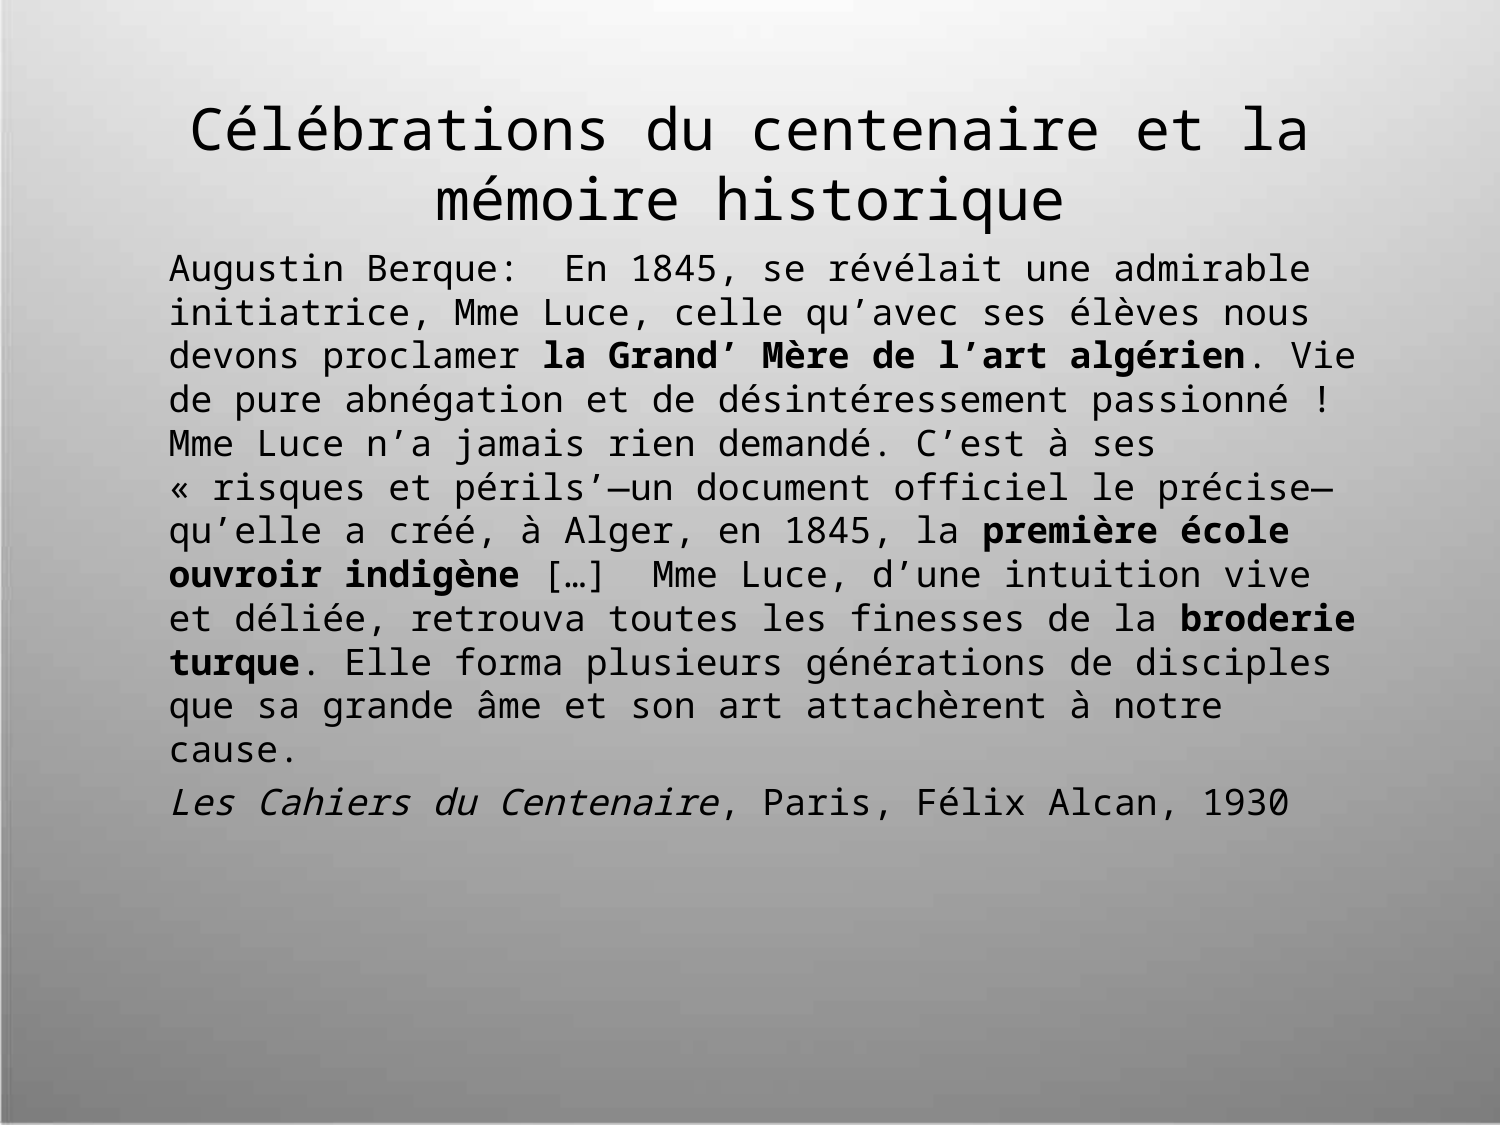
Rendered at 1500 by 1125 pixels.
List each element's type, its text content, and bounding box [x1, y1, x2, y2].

list Augustin Berque: En 1845, se révélait une admirable initiatrice, Mme Luce, celle qu’avec ses élèves nous devons proclamer la Grand’ Mère de l’art algérien. Vie de pure abnégation et de désintéressement passionné ! Mme Luce n’a jamais rien demandé. C’est à ses « risques et périls’—un document officiel le précise—qu’elle a créé, à Alger, en 1845, la première école ouvroir indigène […] Mme Luce, d’une intuition vive et déliée, retrouva toutes les finesses de la broderie turque. Elle forma plusieurs générations de disciples que sa grande âme et son art attachèrent à notre cause. Les Cahiers du Centenaire, Paris, Félix Alcan, 1930 [112, 237, 1388, 1000]
picture [0, 0, 1500, 1125]
title Célébrations du centenaire et la mémoire historique [112, 99, 1388, 225]
